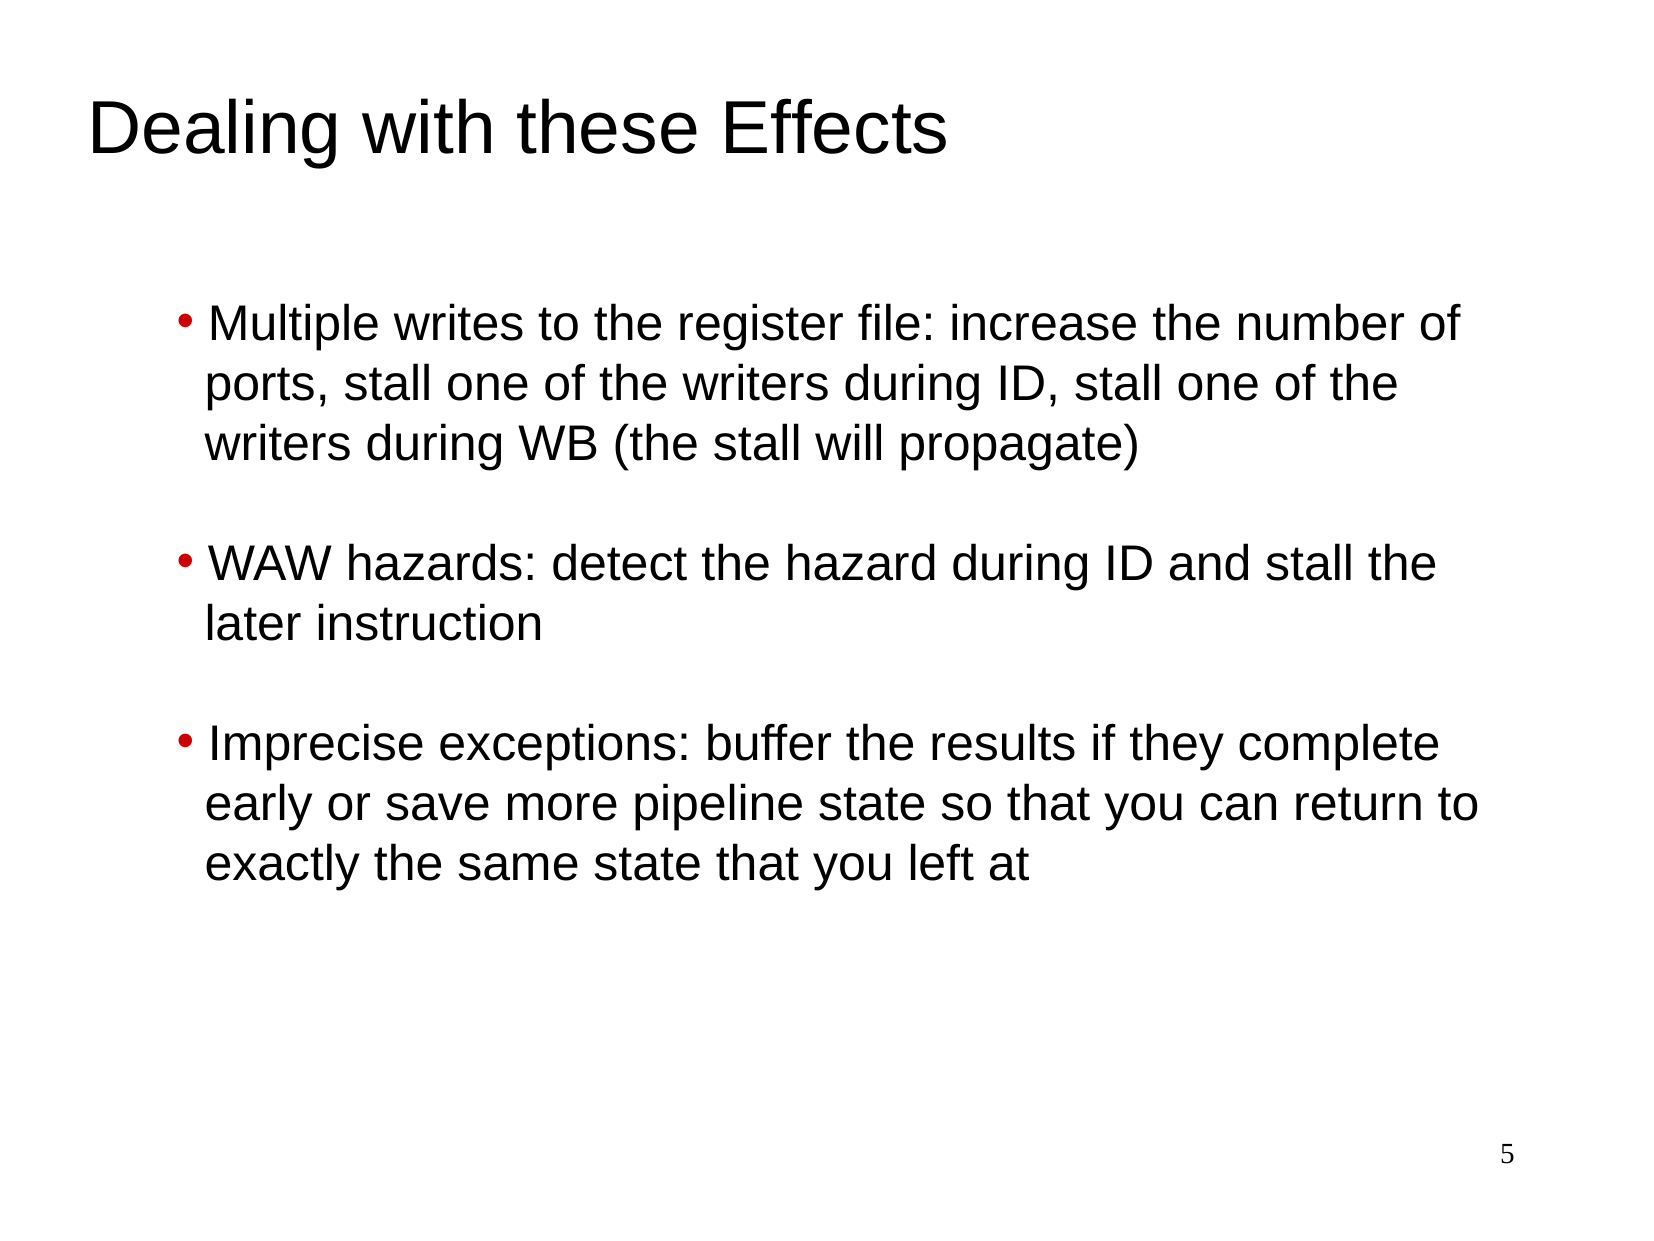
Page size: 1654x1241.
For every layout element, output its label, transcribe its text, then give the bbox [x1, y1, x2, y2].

text_box Dealing with these Effects [72, 71, 966, 177]
text_box Multiple writes to the register file: increase the number of ports, stall one of the writers during ID, stall one of the writers during WB (the stall will propagate) WAW hazards: detect the hazard during ID and stall the later instruction Imprecise exceptions: buffer the results if they complete early or save more pipeline state so that you can return to exactly the same state that you left at [161, 282, 1496, 899]
text_box <number> [1184, 1129, 1530, 1213]
